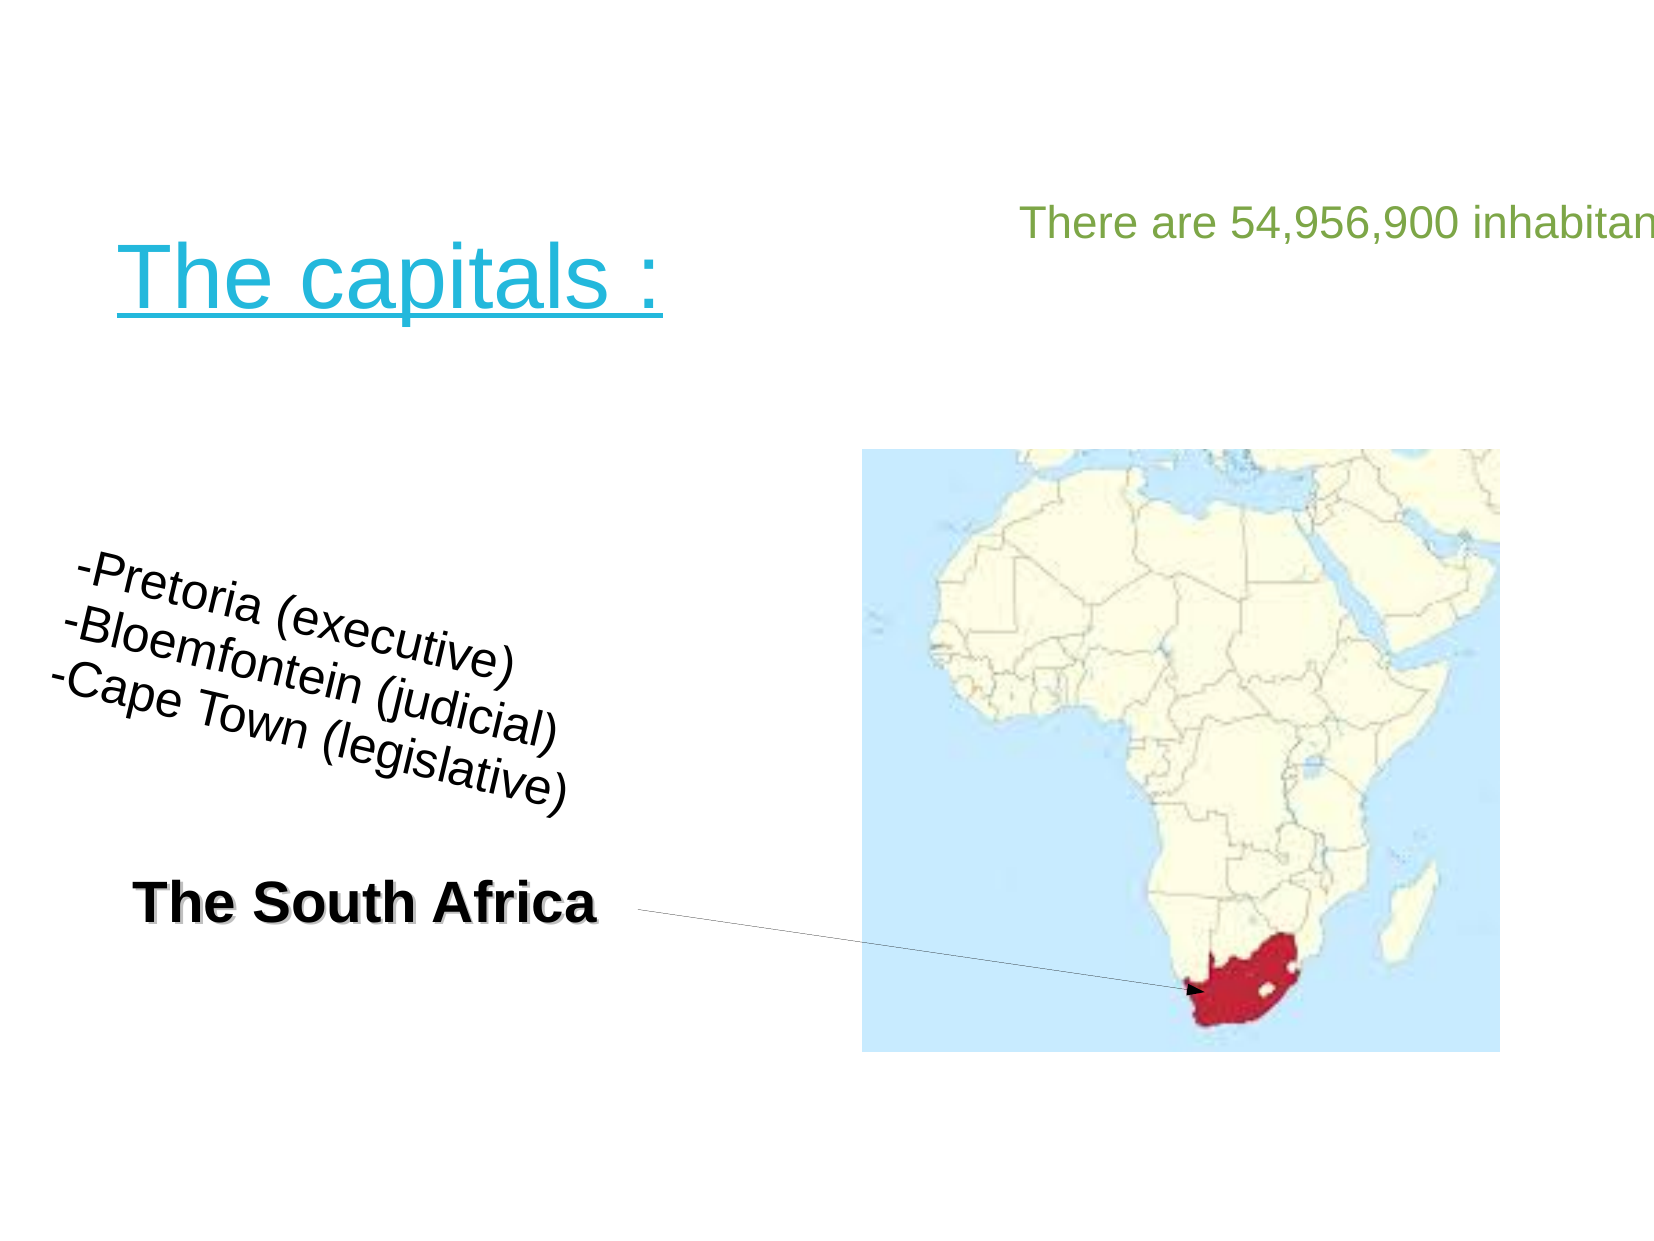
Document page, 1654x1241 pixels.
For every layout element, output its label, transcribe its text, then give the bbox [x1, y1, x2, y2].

title The capitals : [11, 200, 768, 343]
text_box There are 54,956,900 inhabitants [1003, 189, 1477, 378]
text_box -Pretoria (executive) -Bloemfontein (judicial) -Cape Town (legislative) [27, 525, 647, 846]
picture [862, 449, 1500, 1052]
text_box The South Africa [118, 862, 615, 943]
